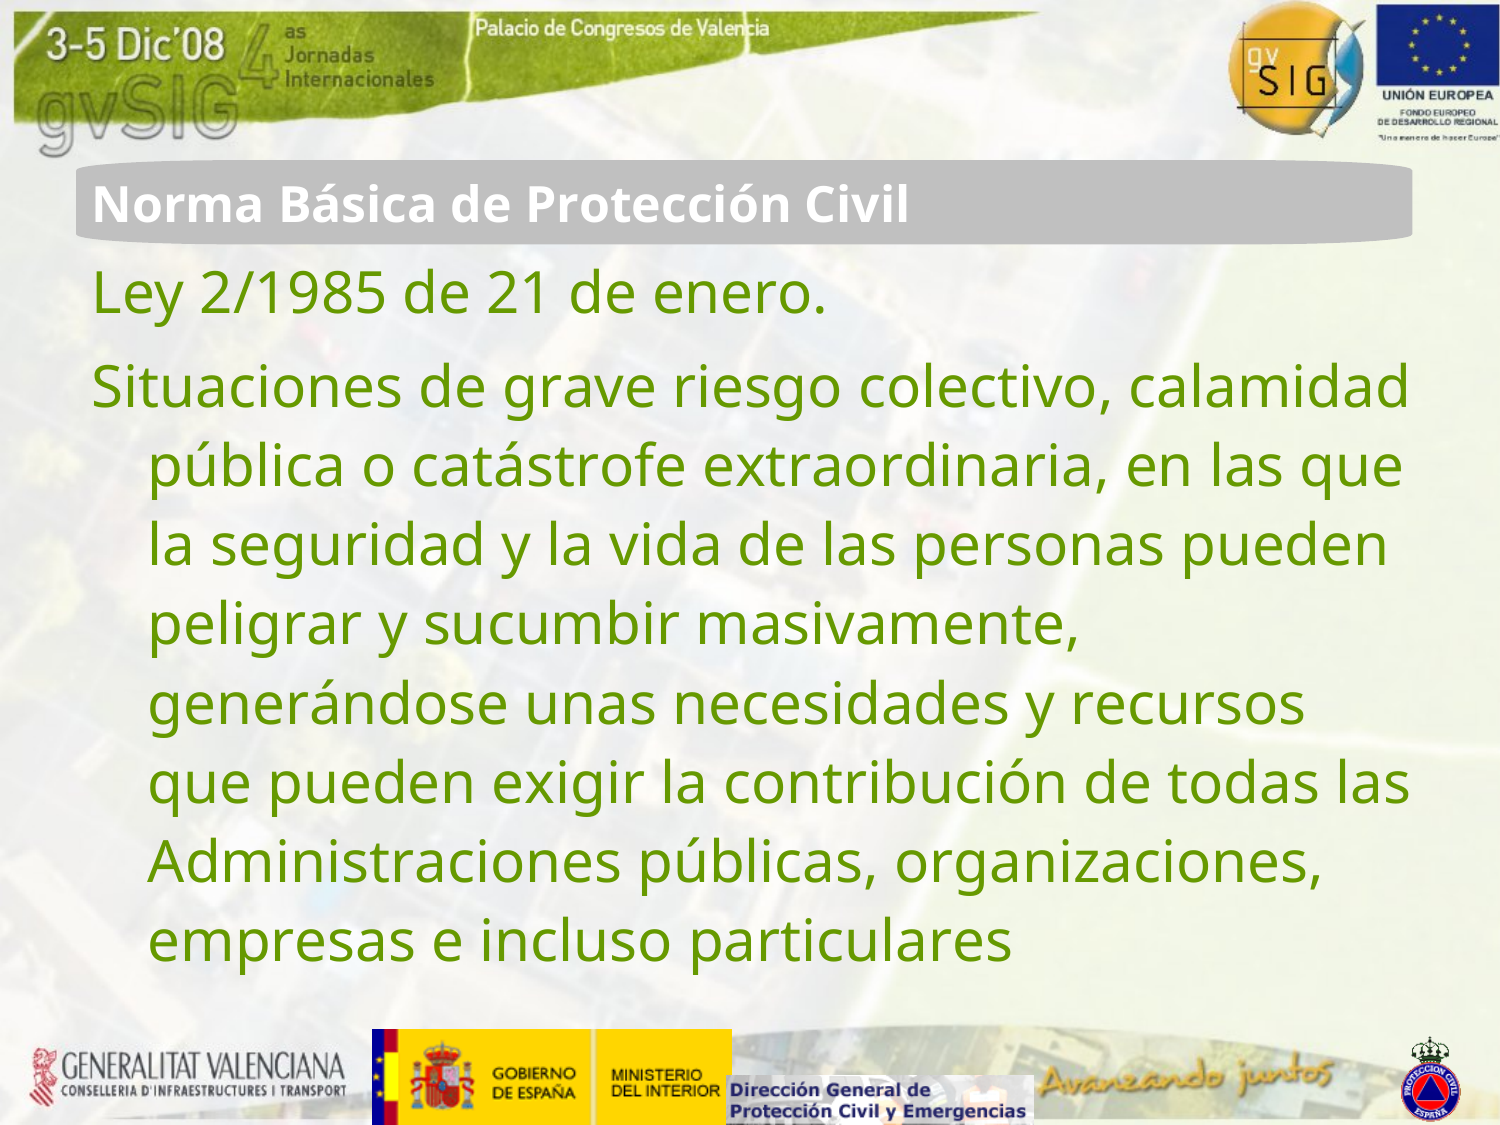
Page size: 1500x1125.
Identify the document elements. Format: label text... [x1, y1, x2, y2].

text_box [1400, 166, 1412, 238]
text_box Norma Básica de Protección Civil [76, 160, 1400, 245]
list Ley 2/1985 de 21 de enero. Situaciones de grave riesgo colectivo, calamidad pública o catástrofe extraordinaria, en las que la seguridad y la vida de las personas pueden peligrar y sucumbir masivamente, generándose unas necesidades y recursos que pueden exigir la contribución de todas las Administraciones públicas, organizaciones, empresas e incluso particulares [76, 243, 1427, 935]
picture [0, 0, 1500, 1125]
